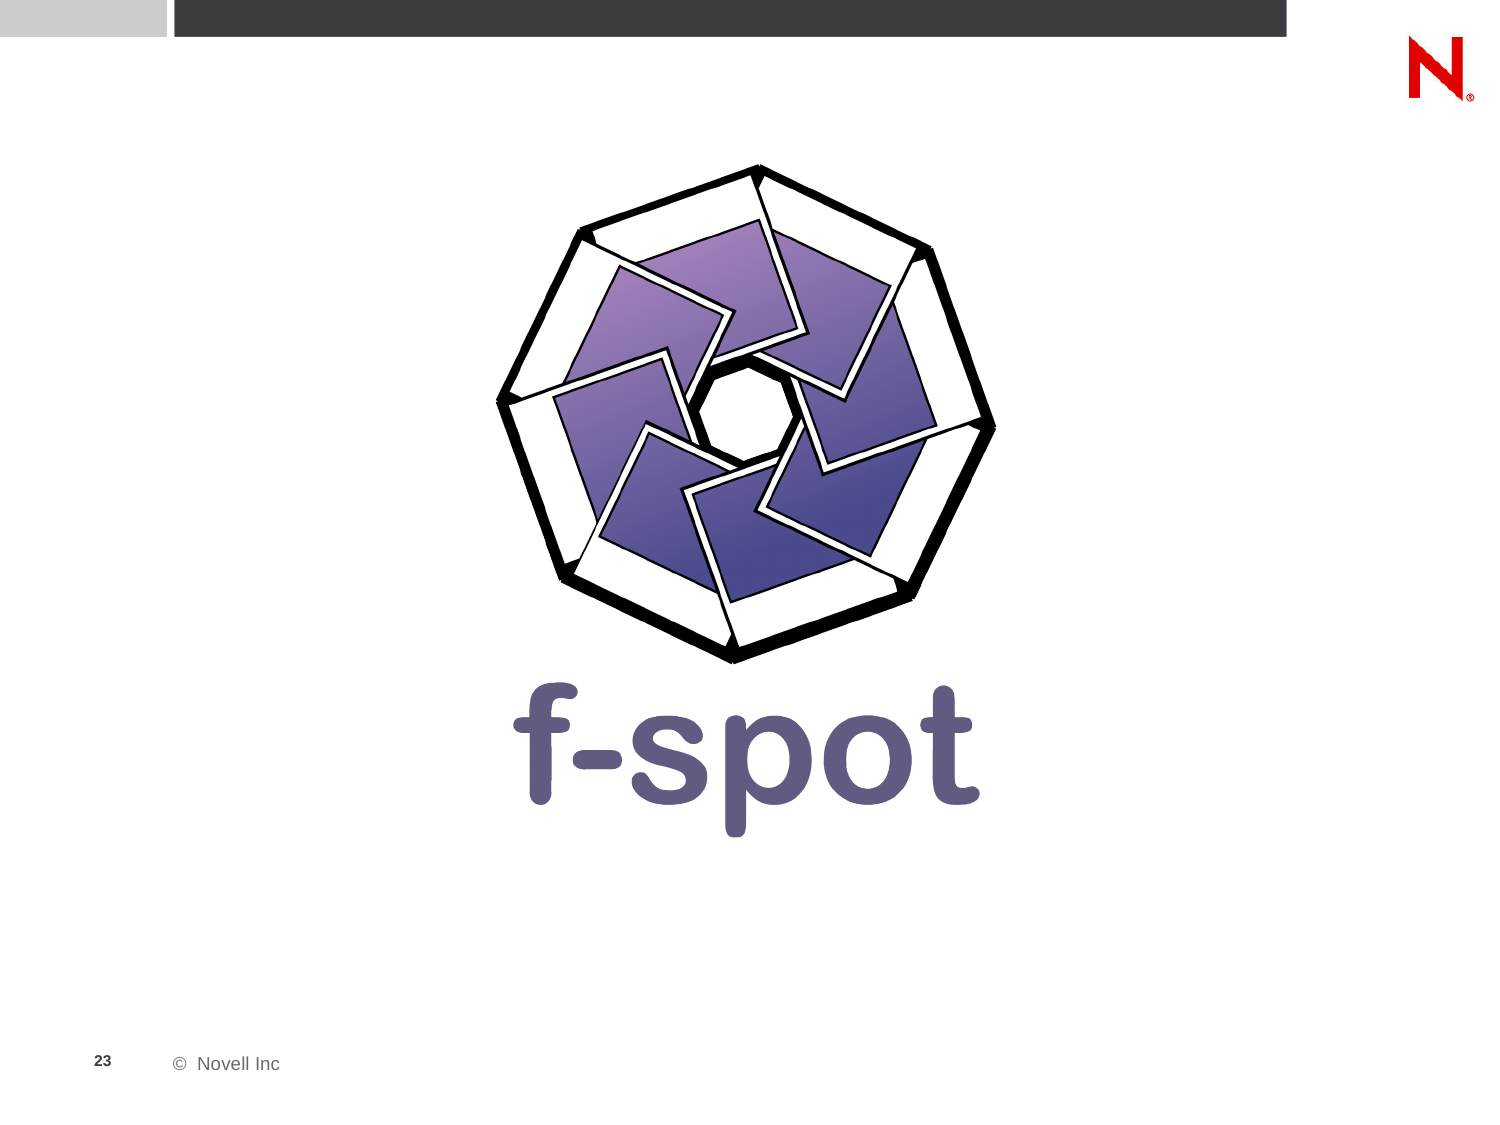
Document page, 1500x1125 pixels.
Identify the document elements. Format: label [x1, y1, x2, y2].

picture [1404, 32, 1477, 105]
picture [495, 164, 997, 839]
